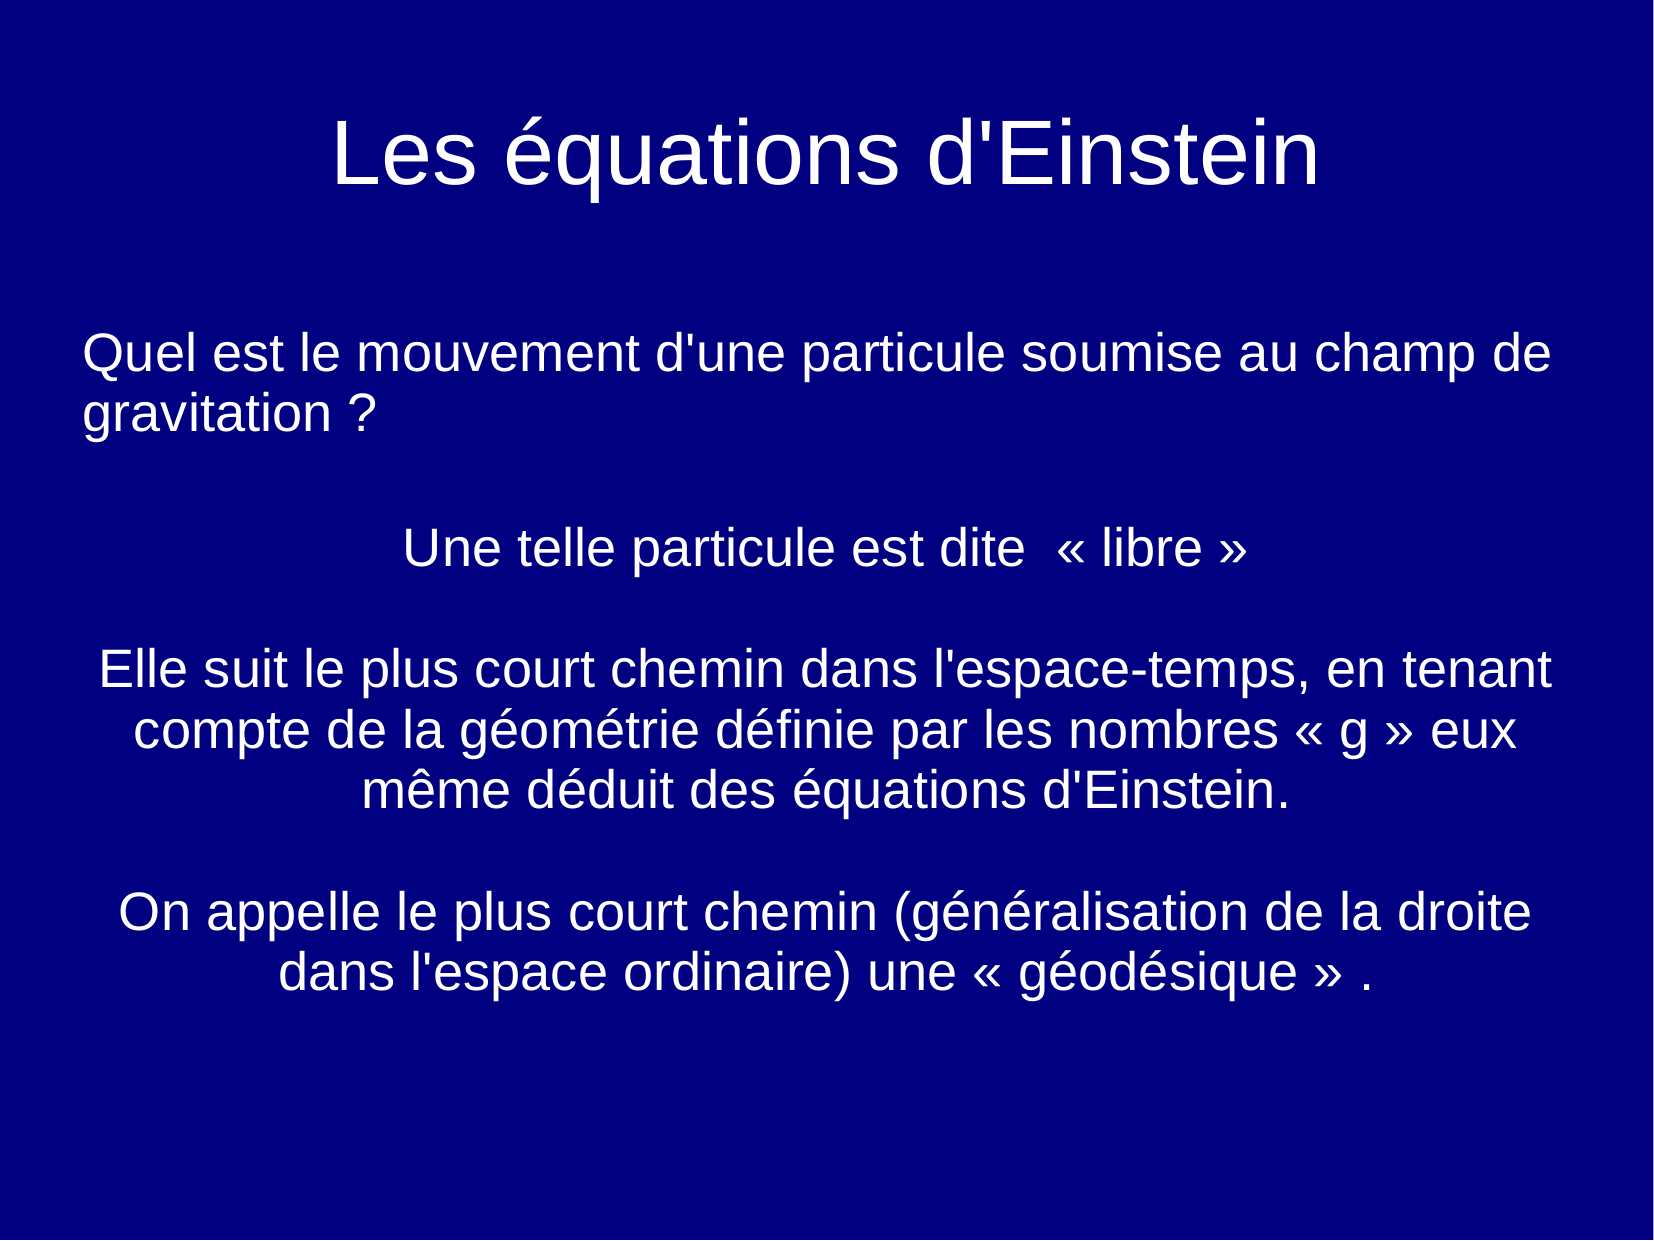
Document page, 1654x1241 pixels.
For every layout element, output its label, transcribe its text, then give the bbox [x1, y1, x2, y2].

title Les équations d'Einstein [82, 49, 1571, 257]
subtitle Quel est le mouvement d'une particule soumise au champ de gravitation ? Une telle particule est dite « libre » Elle suit le plus court chemin dans l'espace-temps, en tenant compte de la géométrie définie par les nombres « g » eux même déduit des équations d'Einstein. On appelle le plus court chemin (généralisation de la droite dans l'espace ordinaire) une « géodésique » . [82, 290, 1571, 1109]
